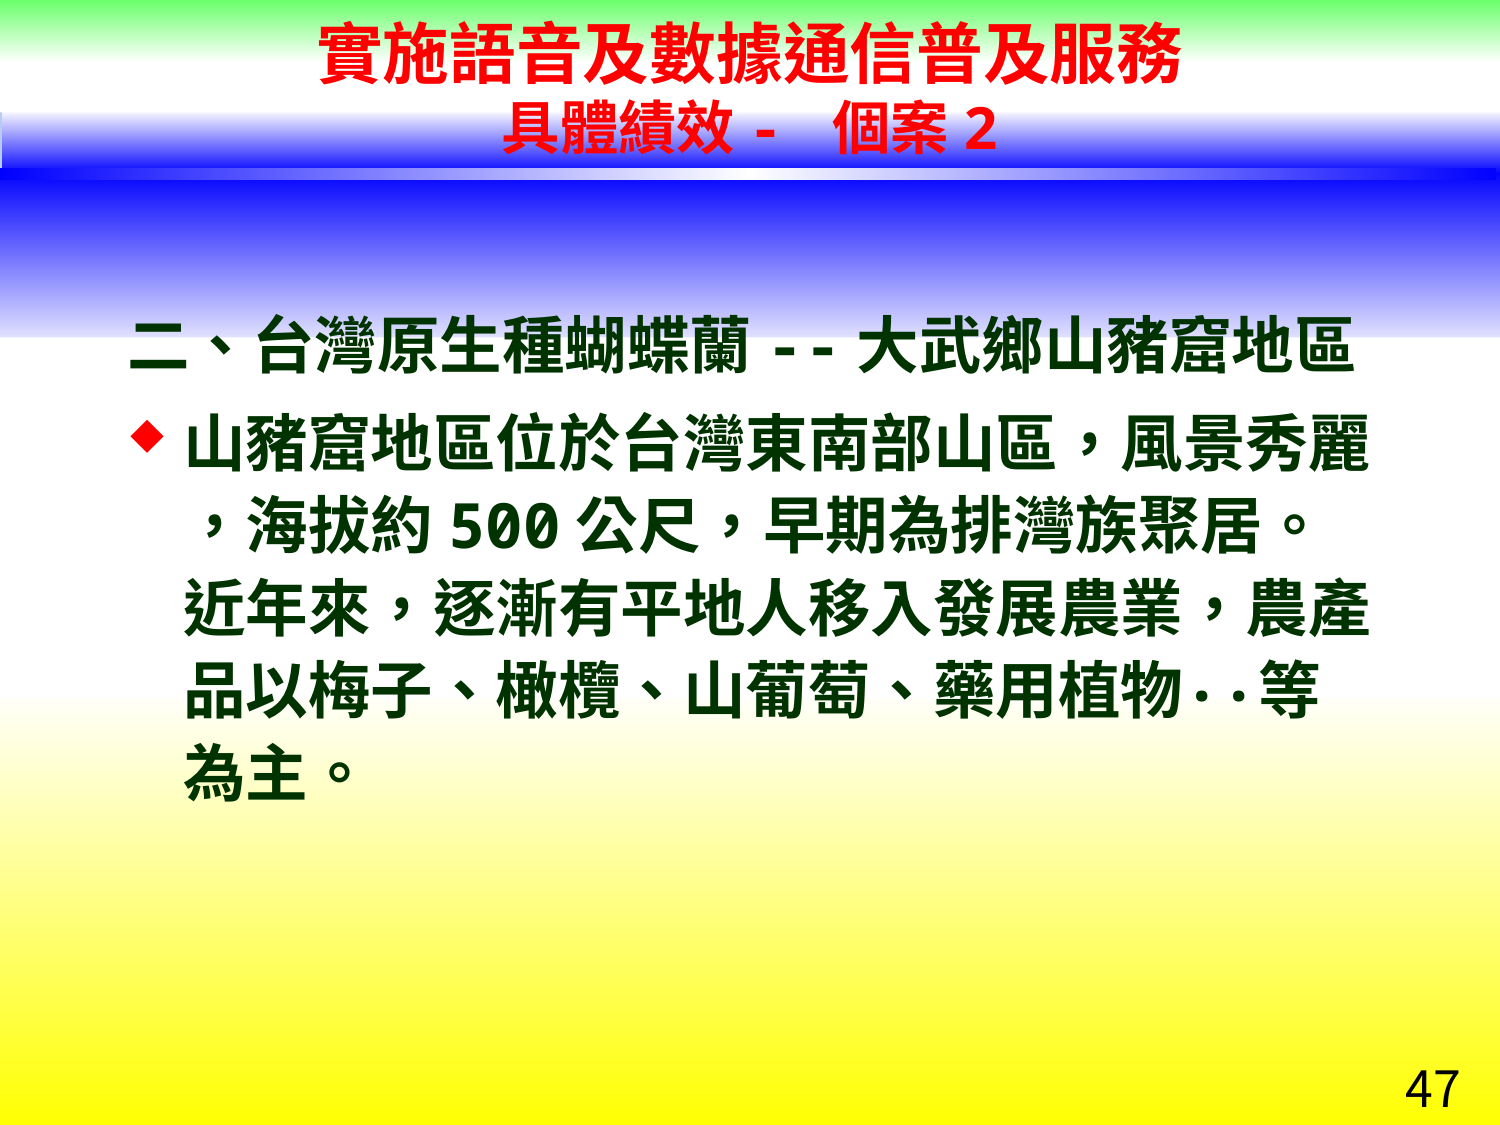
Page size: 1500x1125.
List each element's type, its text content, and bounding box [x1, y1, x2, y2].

title 實施語音及數據通信普及服務 具體績效- 個案2 [0, 9, 1500, 173]
list 二、台灣原生種蝴蝶蘭--大武鄉山豬窟地區 山豬窟地區位於台灣東南部山區，風景秀麗，海拔約500公尺，早期為排灣族聚居。近年來，逐漸有平地人移入發展農業，農產品以梅子、橄欖、山葡萄、藥用植物‧‧等為主。 [112, 290, 1388, 966]
